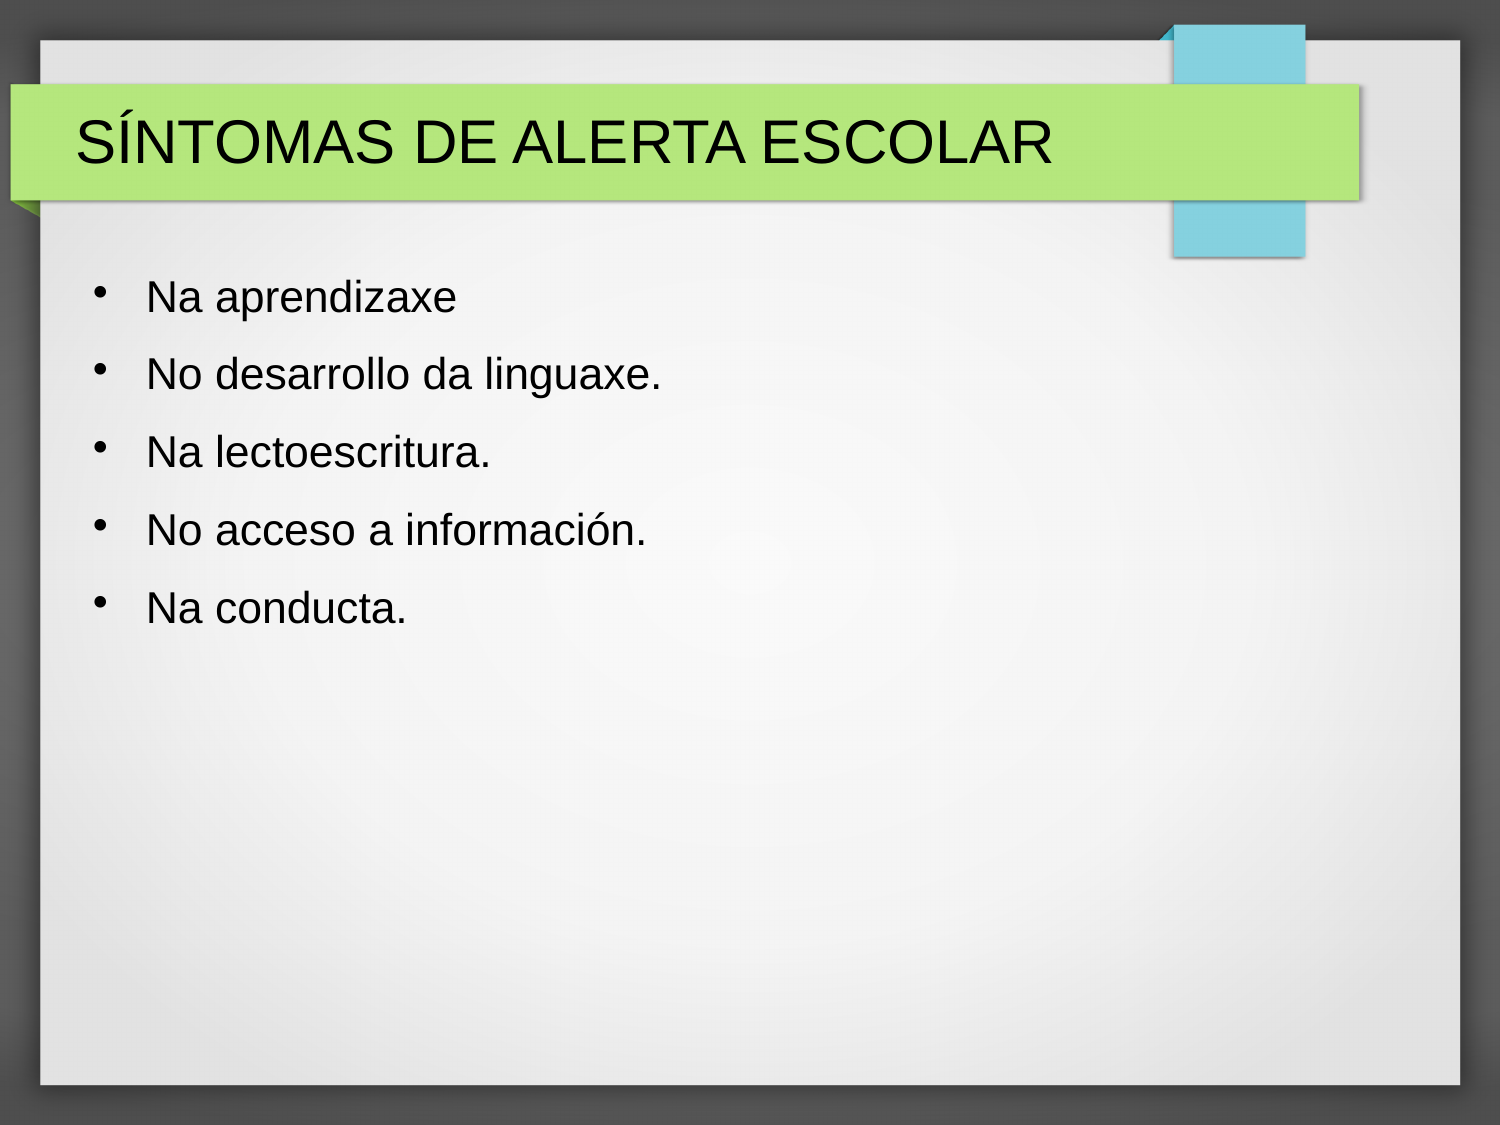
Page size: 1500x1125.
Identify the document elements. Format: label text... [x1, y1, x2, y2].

picture [0, 0, 1500, 1125]
text_box Na aprendizaxe No desarrollo da linguaxe. Na lectoescritura. No acceso a información. Na conducta. [74, 267, 1425, 921]
text_box SÍNTOMAS DE ALERTA ESCOLAR [75, 85, 1147, 193]
